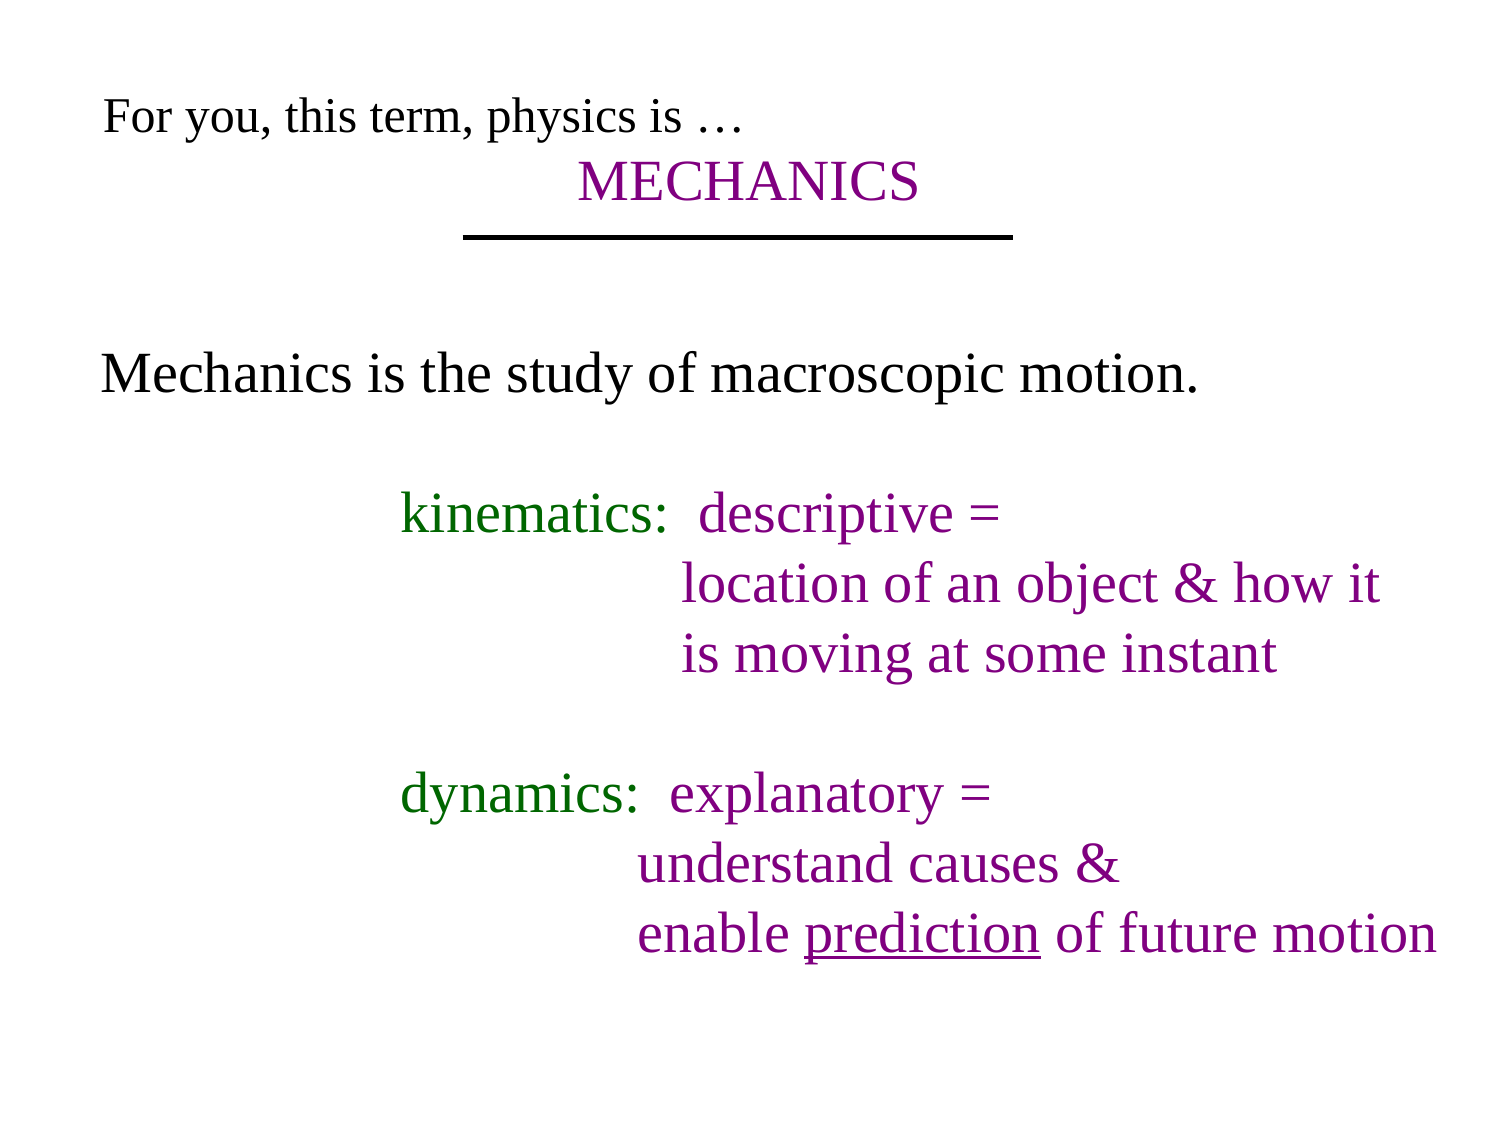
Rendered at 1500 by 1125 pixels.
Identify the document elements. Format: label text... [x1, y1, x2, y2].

text_box Mechanics is the study of macroscopic motion. kinematics: descriptive = location of an object & how it is moving at some instant dynamics: explanatory = understand causes & enable prediction of future motion [86, 326, 1468, 973]
text_box For you, this term, physics is … MECHANICS [88, 74, 951, 220]
